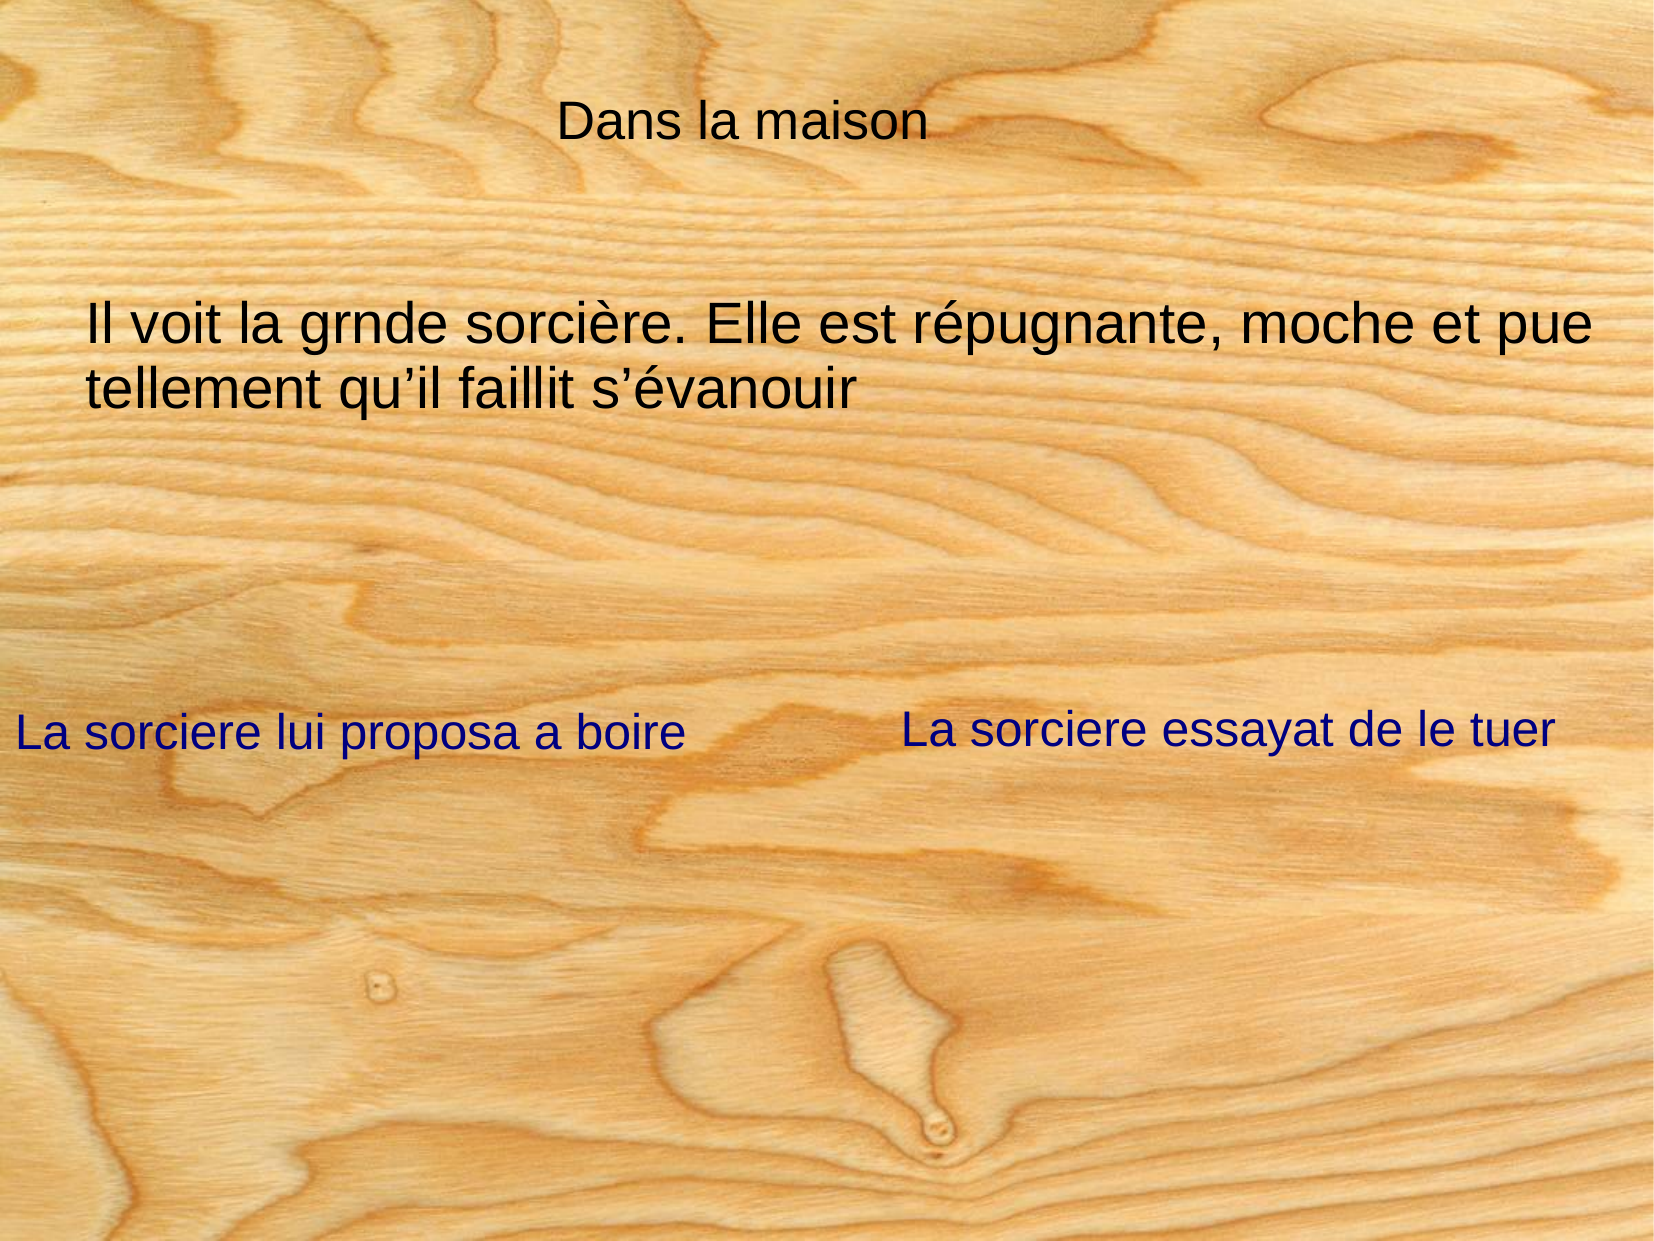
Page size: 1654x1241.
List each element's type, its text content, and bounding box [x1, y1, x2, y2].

text_box Il voit la grnde sorcière. Elle est répugnante, moche et pue tellement qu’il faillit s’évanouir [70, 283, 1630, 547]
text_box La sorciere essayat de le tuer [885, 693, 1607, 792]
text_box Dans la maison [106, 82, 1524, 158]
picture [0, 0, 1654, 1241]
text_box La sorciere lui proposa a boire [0, 696, 733, 768]
